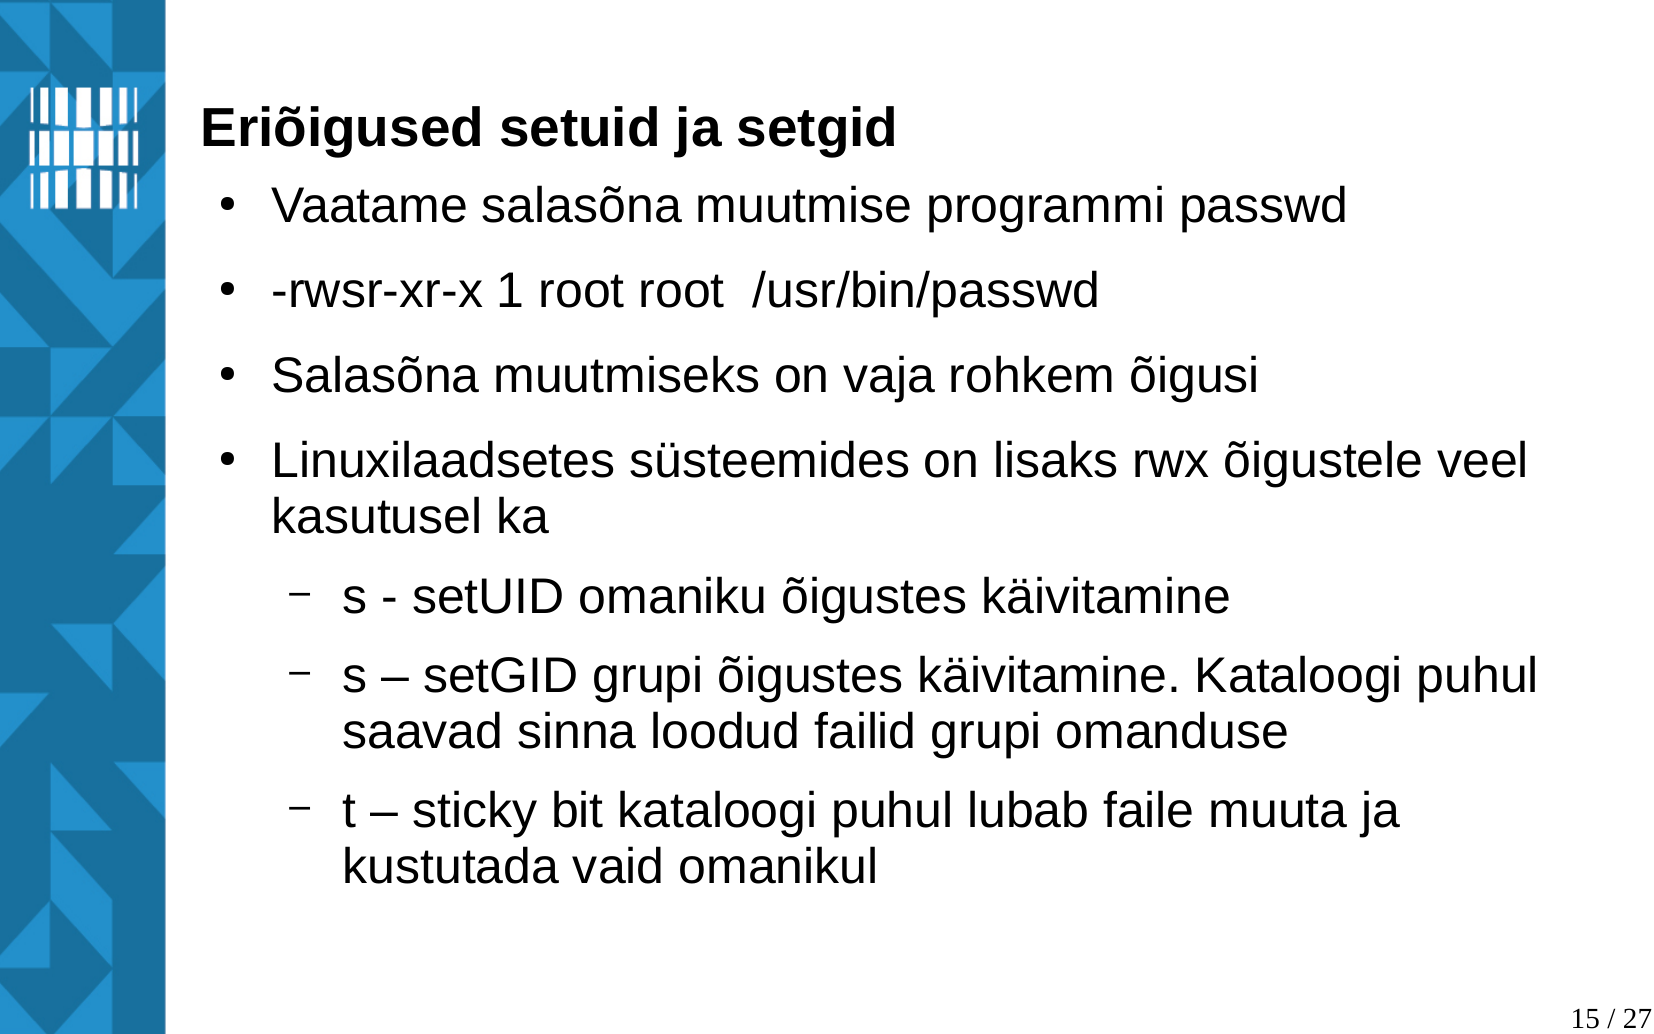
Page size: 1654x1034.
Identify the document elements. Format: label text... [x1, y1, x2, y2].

title Eriõigused setuid ja setgid [200, 41, 1595, 176]
list Vaatame salasõna muutmise programmi passwd -rwsr-xr-x 1 root root /usr/bin/passwd Salasõna muutmiseks on vaja rohkem õigusi Linuxilaadsetes süsteemides on lisaks rwx õigustele veel kasutusel ka s - setUID omaniku õigustes käivitamine s – setGID grupi õigustes käivitamine. Kataloogi puhul saavad sinna loodud failid grupi omanduse t – sticky bit kataloogi puhul lubab faile muuta ja kustutada vaid omanikul [200, 176, 1595, 975]
